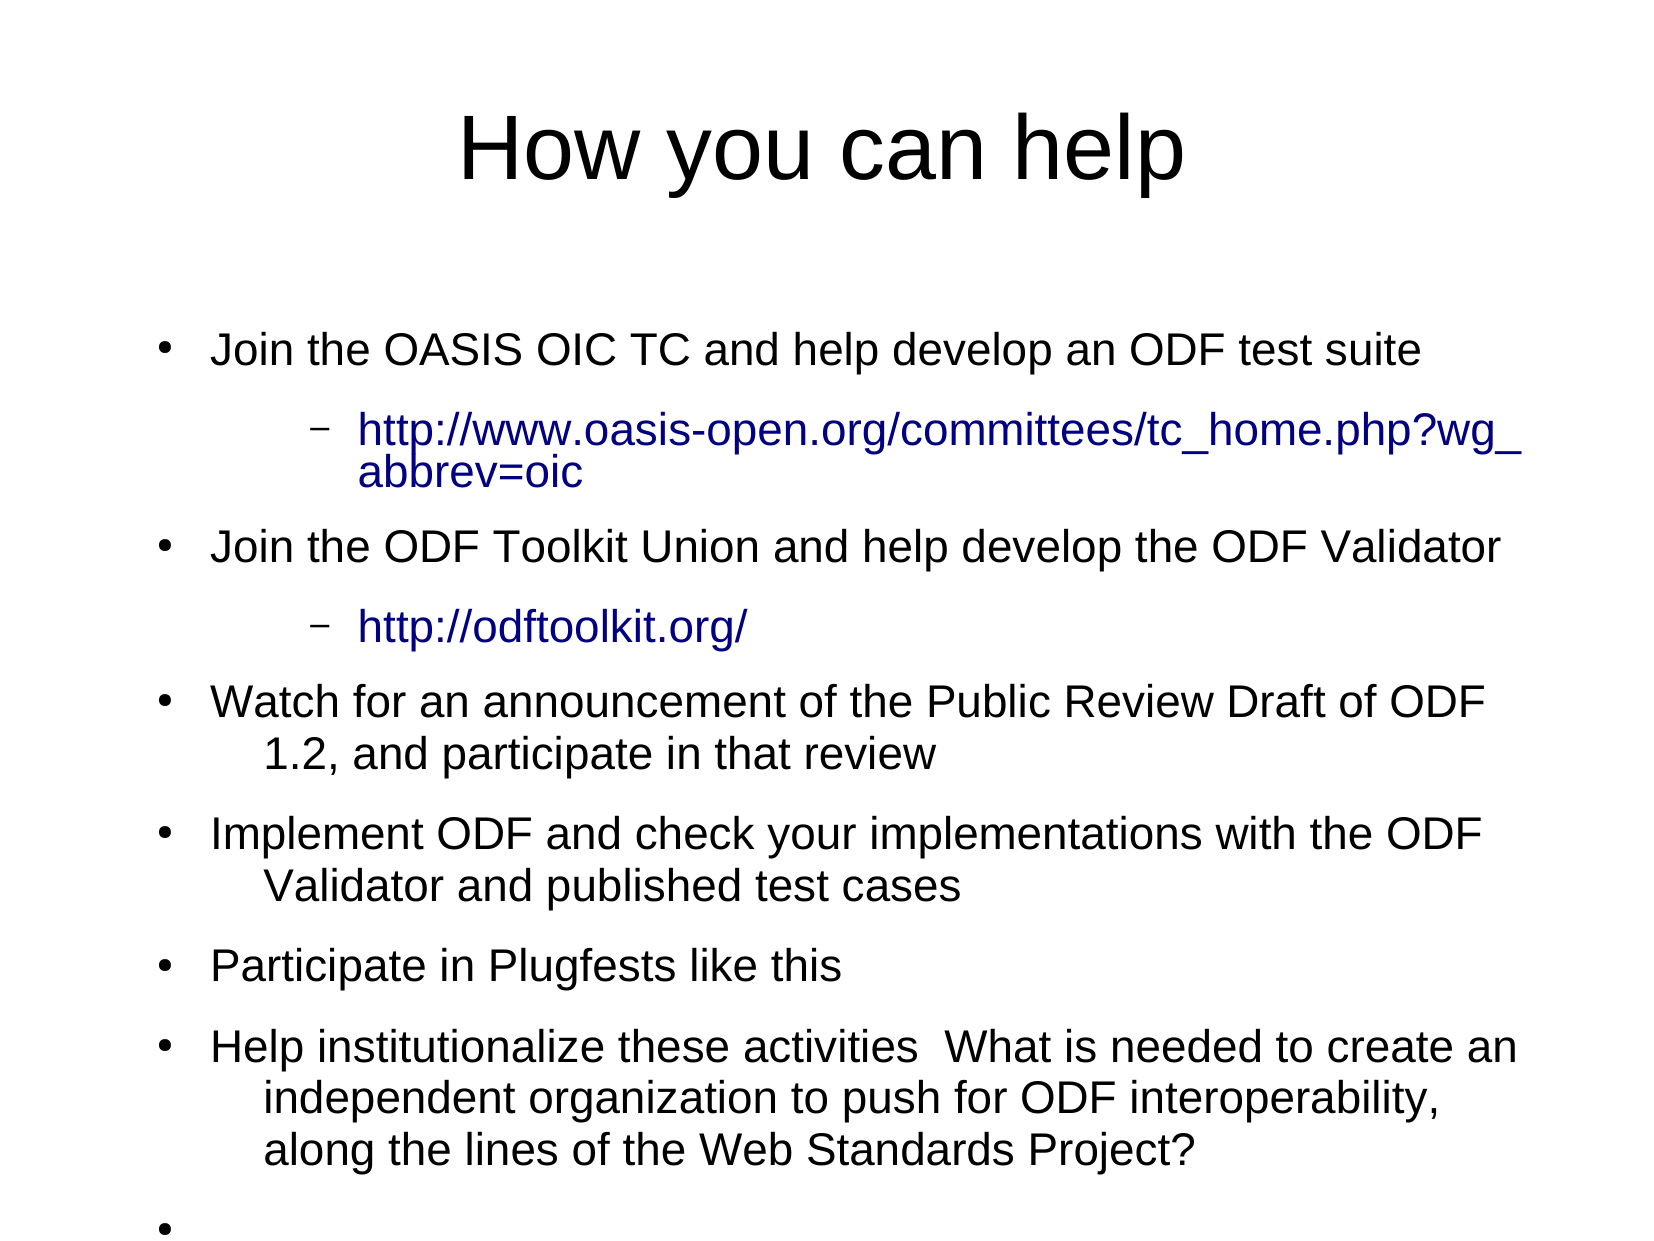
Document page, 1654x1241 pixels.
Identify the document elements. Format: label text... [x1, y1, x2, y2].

list Join the OASIS OIC TC and help develop an ODF test suite http://www.oasis-open.org/committees/tc_home.php?wg_abbrev=oic Join the ODF Toolkit Union and help develop the ODF Validator http://odftoolkit.org/ Watch for an announcement of the Public Review Draft of ODF 1.2, and participate in that review Implement ODF and check your implementations with the ODF Validator and published test cases Participate in Plugfests like this Help institutionalize these activities What is needed to create an independent organization to push for ODF interoperability, along the lines of the Web Standards Project? [121, 323, 1534, 1241]
title How you can help [116, 44, 1529, 252]
